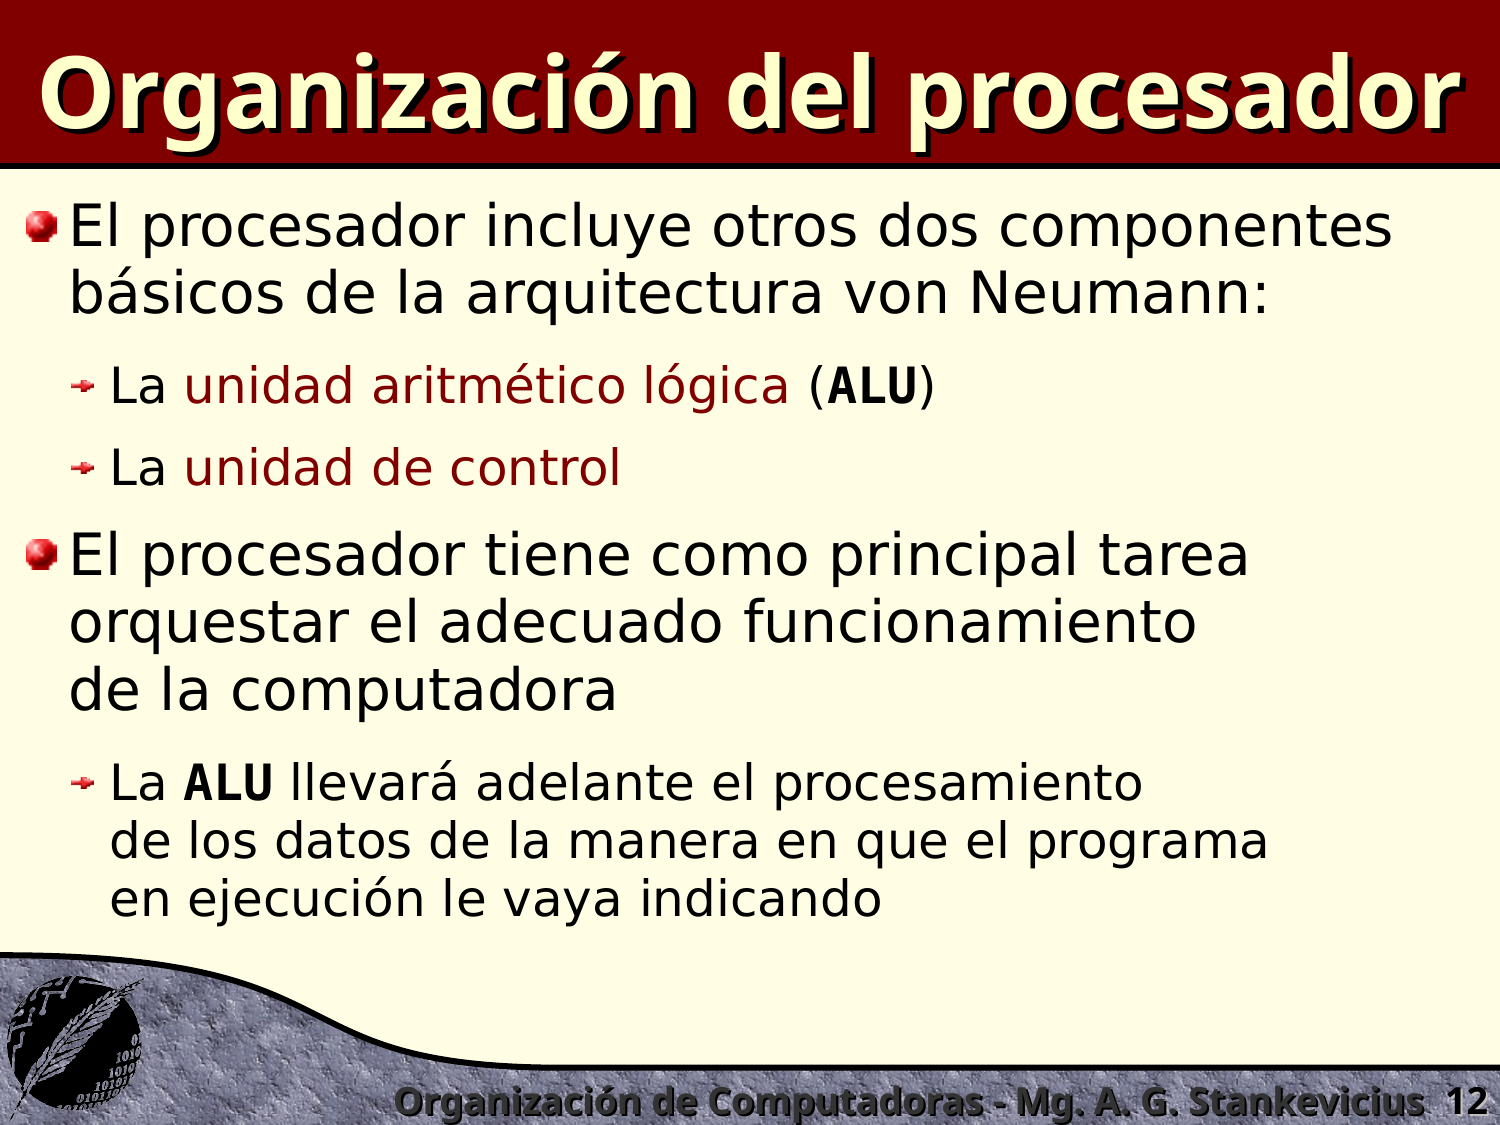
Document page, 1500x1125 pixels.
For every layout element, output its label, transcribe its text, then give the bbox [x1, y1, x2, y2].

picture [448, 1100, 455, 1110]
picture [0, 959, 1500, 1125]
picture [802, 1100, 806, 1110]
title Organización del procesador [15, 5, 1485, 160]
list El procesador incluye otros dos componentes básicos de la arquitectura von Neumann: La unidad aritmético lógica (ALU) La unidad de control El procesador tiene como principal tarea orquestar el adecuado funcionamiento de la computadora La ALU llevará adelante el procesamiento de los datos de la manera en que el programa en ejecución le vaya indicando [11, 192, 1486, 935]
picture [1058, 1100, 1065, 1110]
